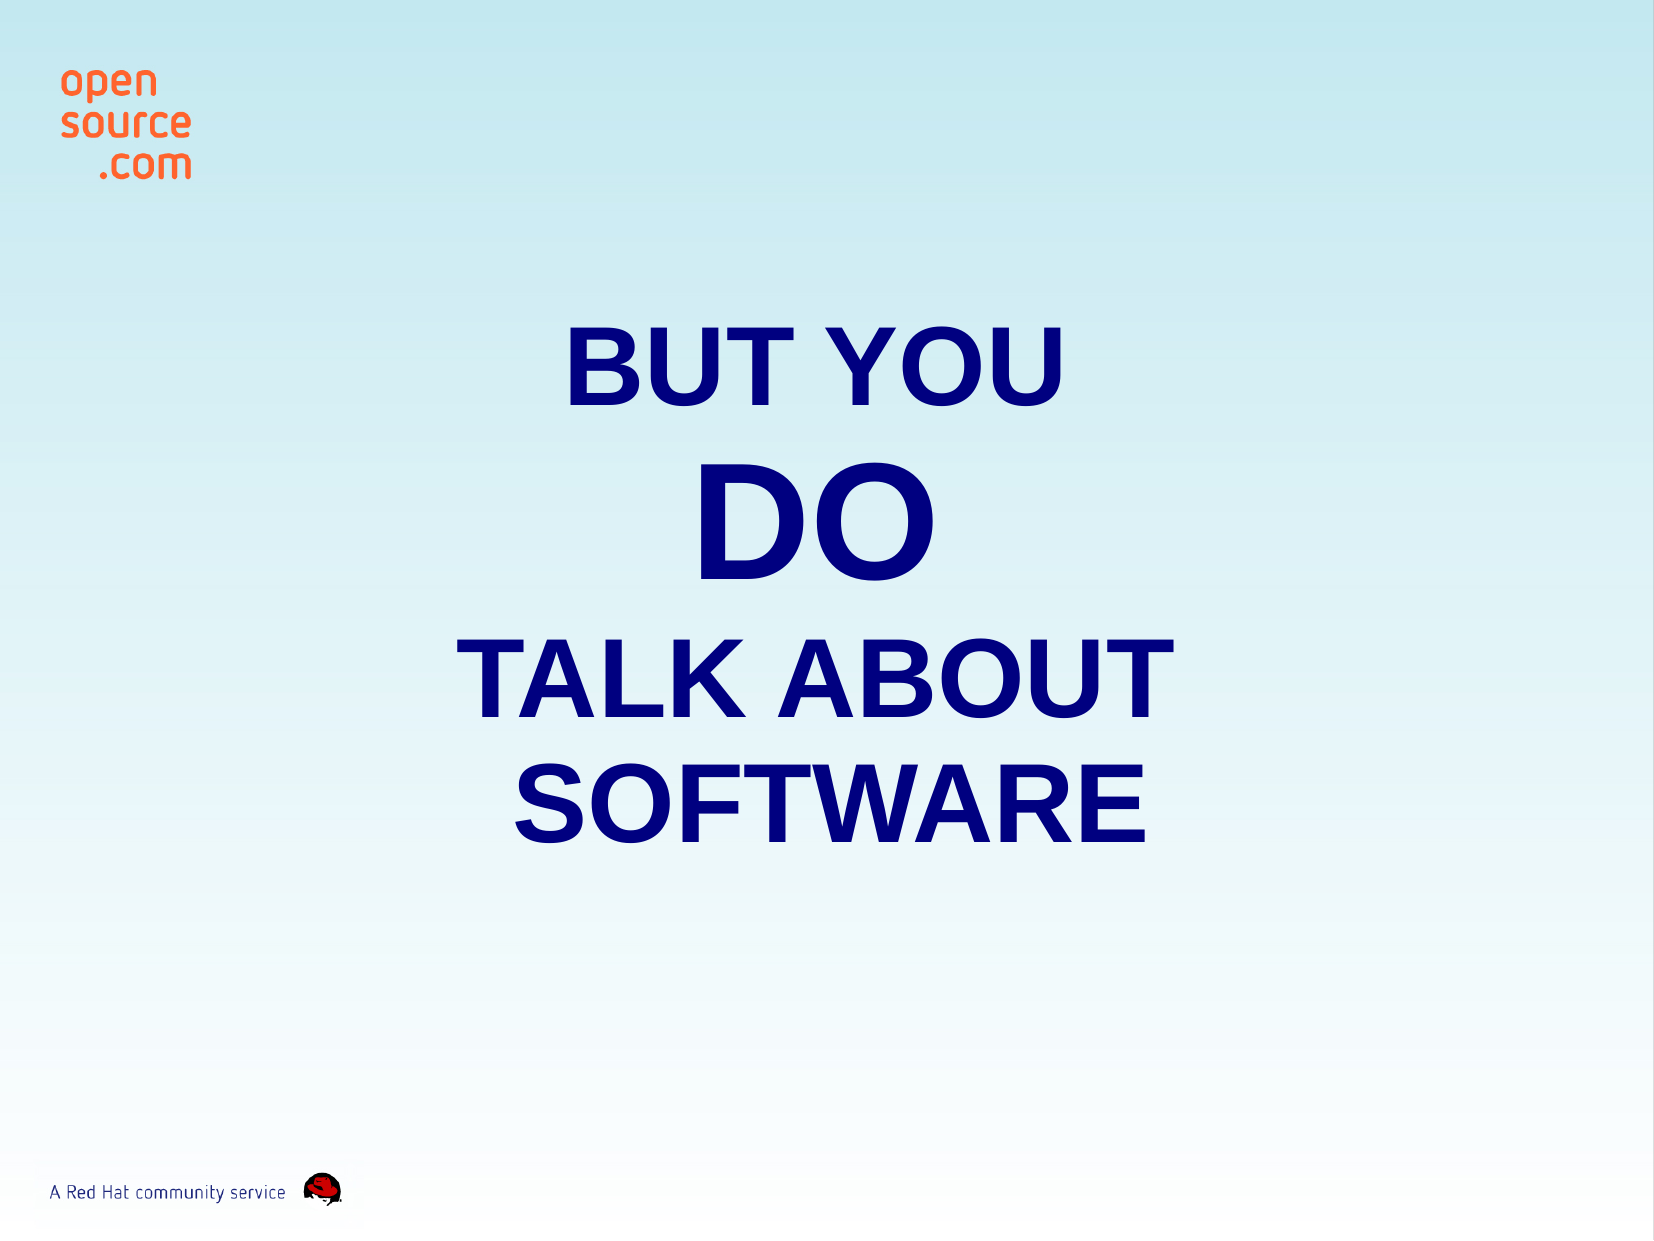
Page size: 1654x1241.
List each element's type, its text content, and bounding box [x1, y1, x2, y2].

title BUT YOU DO TALK ABOUT SOFTWARE [87, 303, 1576, 867]
picture [0, 0, 1654, 1241]
